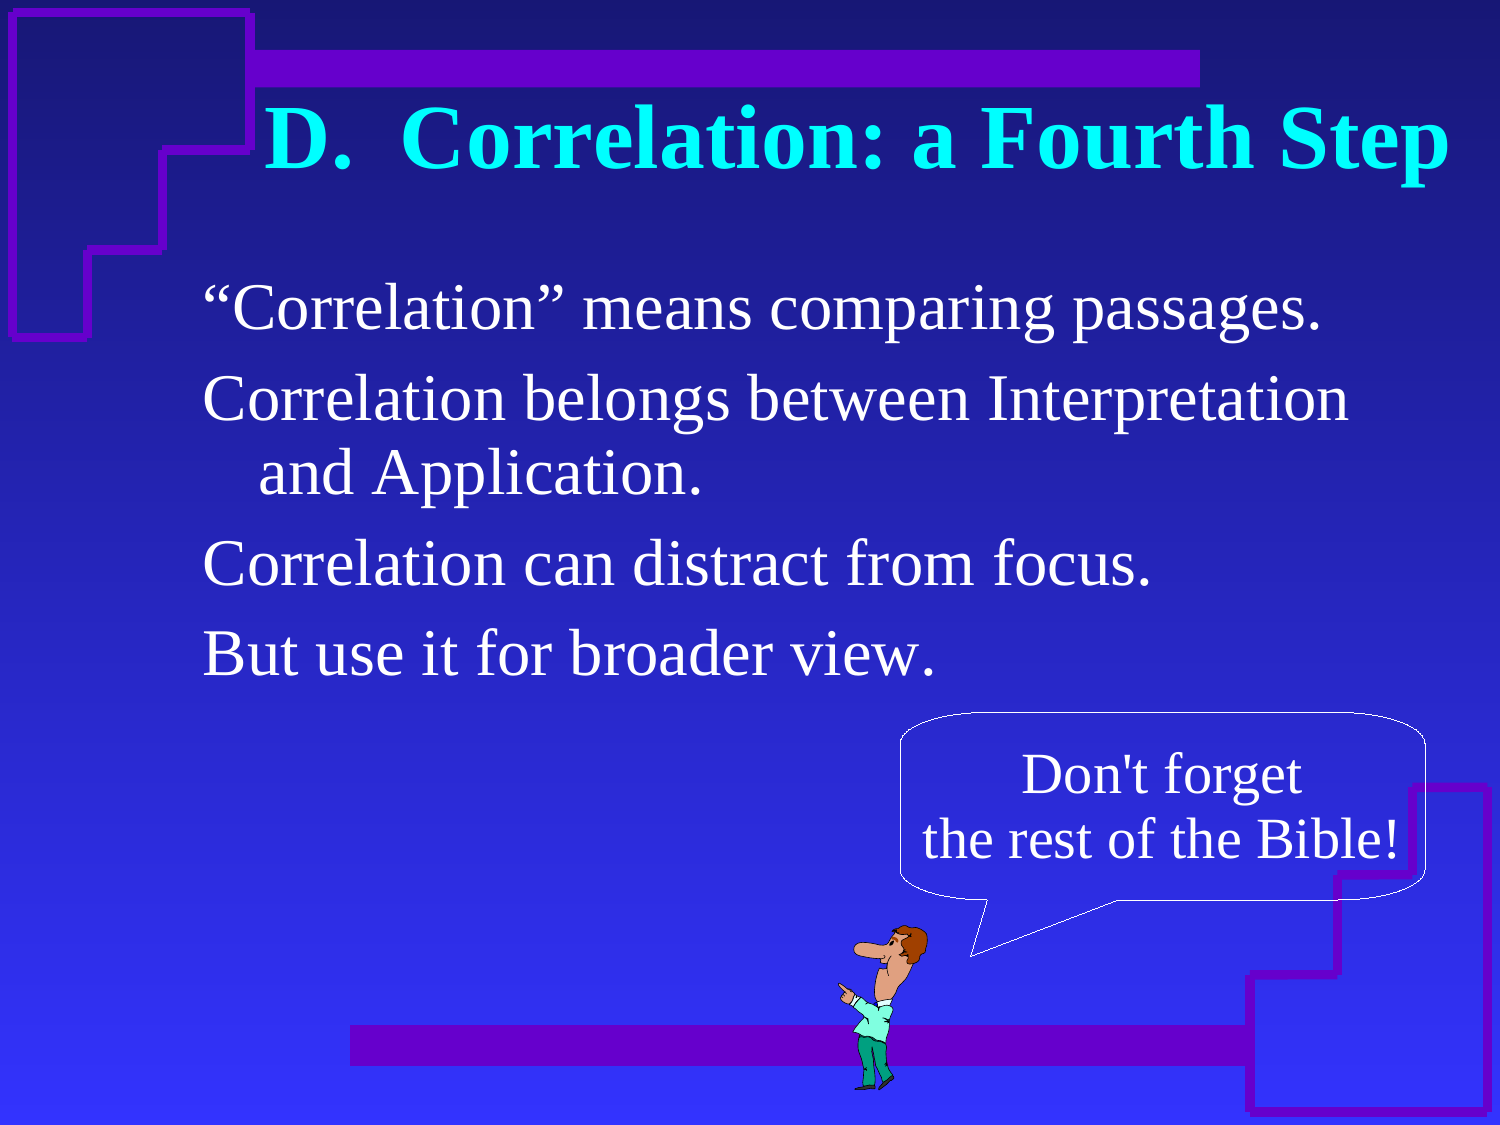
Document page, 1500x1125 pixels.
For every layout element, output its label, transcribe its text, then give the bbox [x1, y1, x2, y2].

title D. Correlation: a Fourth Step [249, 74, 1476, 201]
list “Correlation” means comparing passages. Correlation belongs between Interpretation and Application. Correlation can distract from focus. But use it for broader view. [187, 262, 1463, 938]
chart [837, 924, 929, 1091]
text_box Don't forget the rest of the Bible! [900, 712, 1426, 957]
